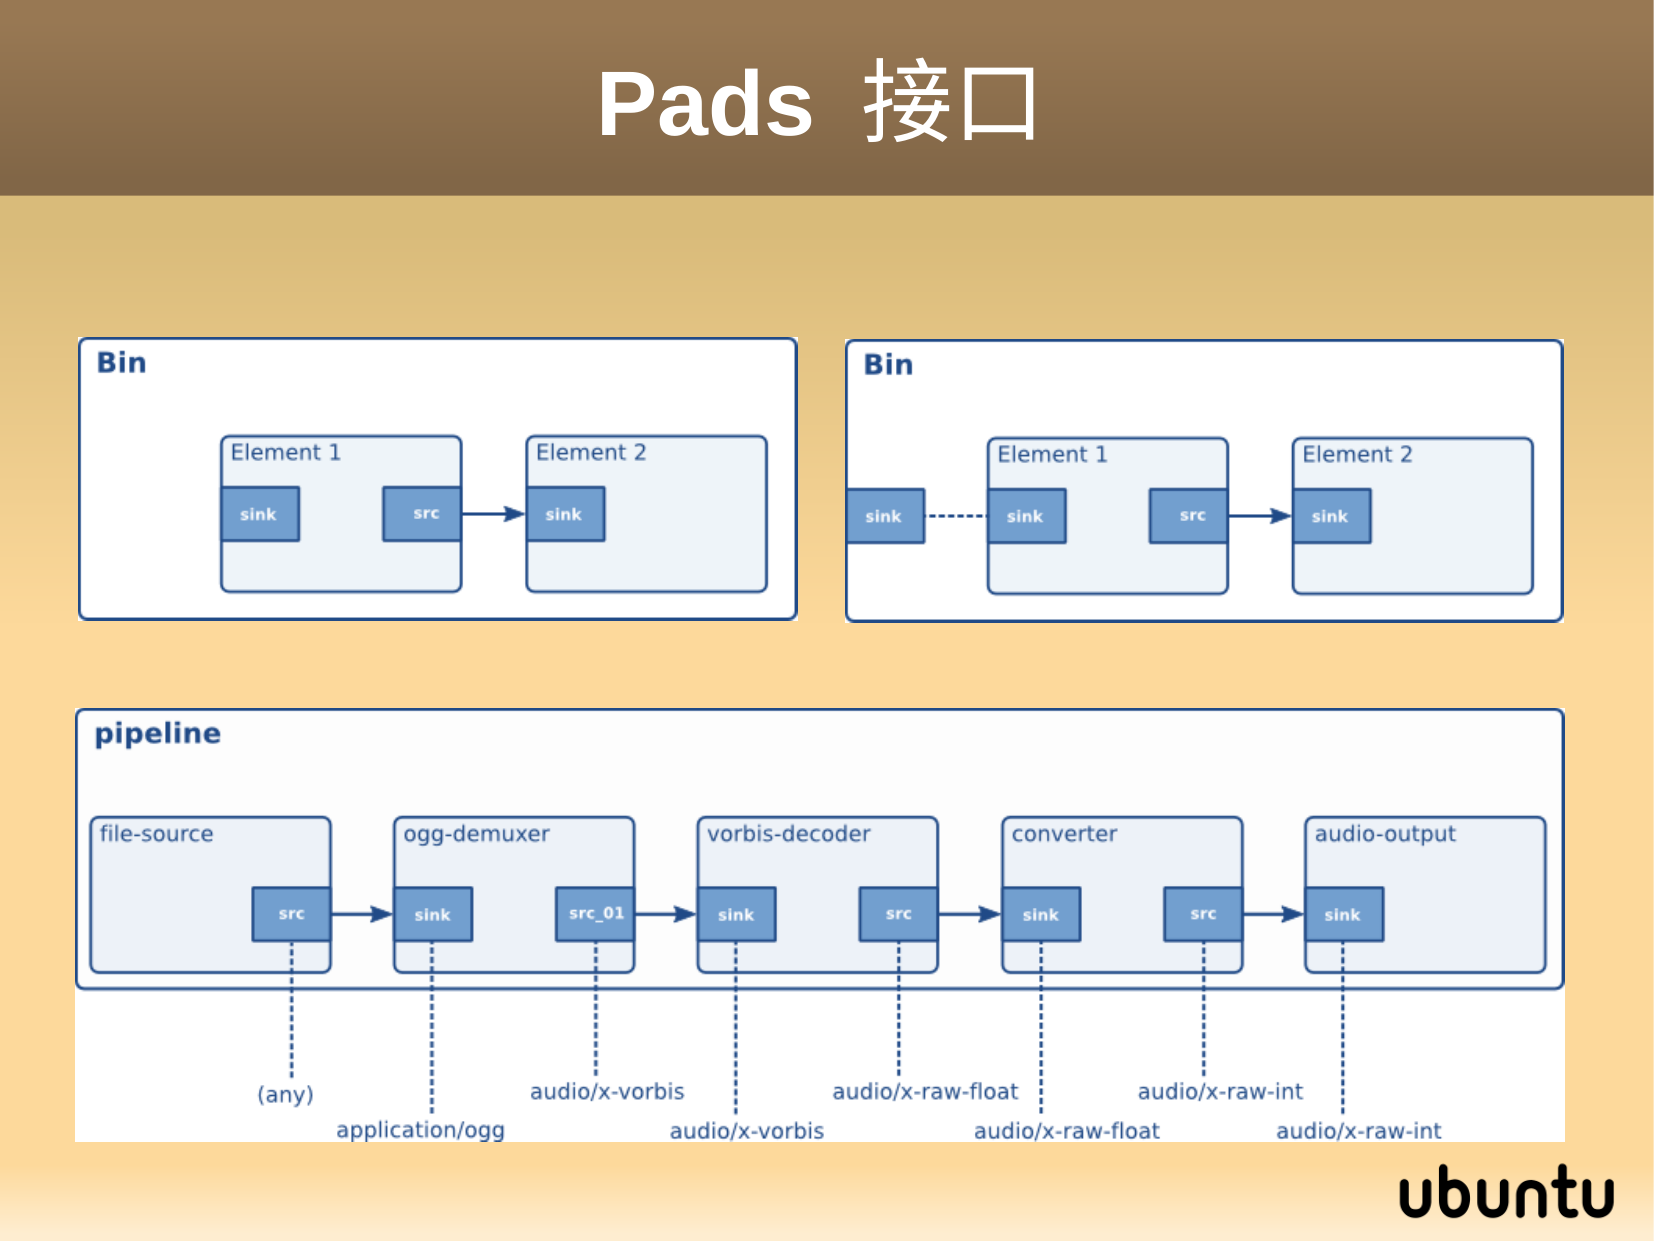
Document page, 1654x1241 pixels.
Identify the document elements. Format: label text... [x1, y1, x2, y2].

title Pads 接口 [76, 7, 1565, 200]
picture [0, 0, 1654, 1241]
